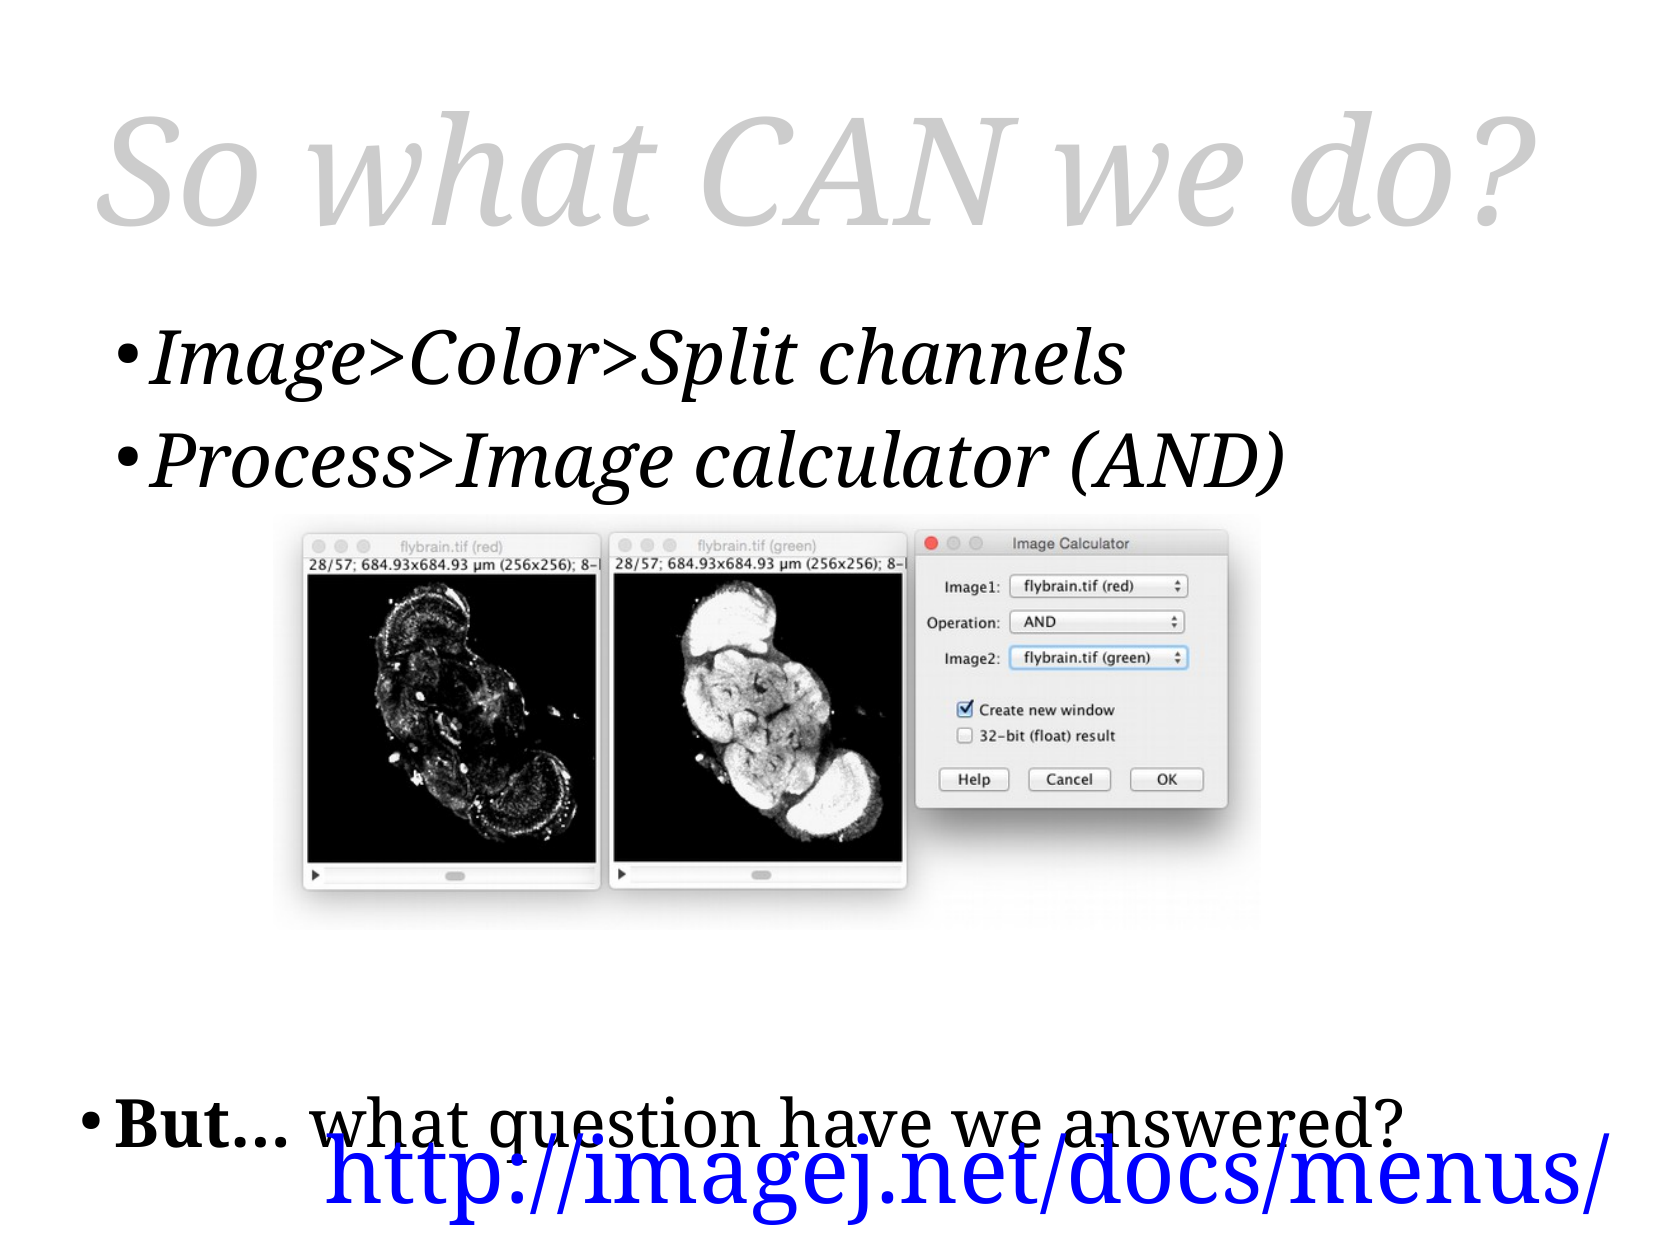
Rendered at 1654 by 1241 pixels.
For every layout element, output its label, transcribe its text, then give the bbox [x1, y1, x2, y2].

text_box So what CAN we do? [81, 57, 1654, 239]
text_box http://imagej.net/docs/menus/process.html [30, 1098, 1626, 1241]
text_box Image>Color>Split channels Process>Image calculator (AND) But… what question have we answered? [64, 297, 1637, 1216]
